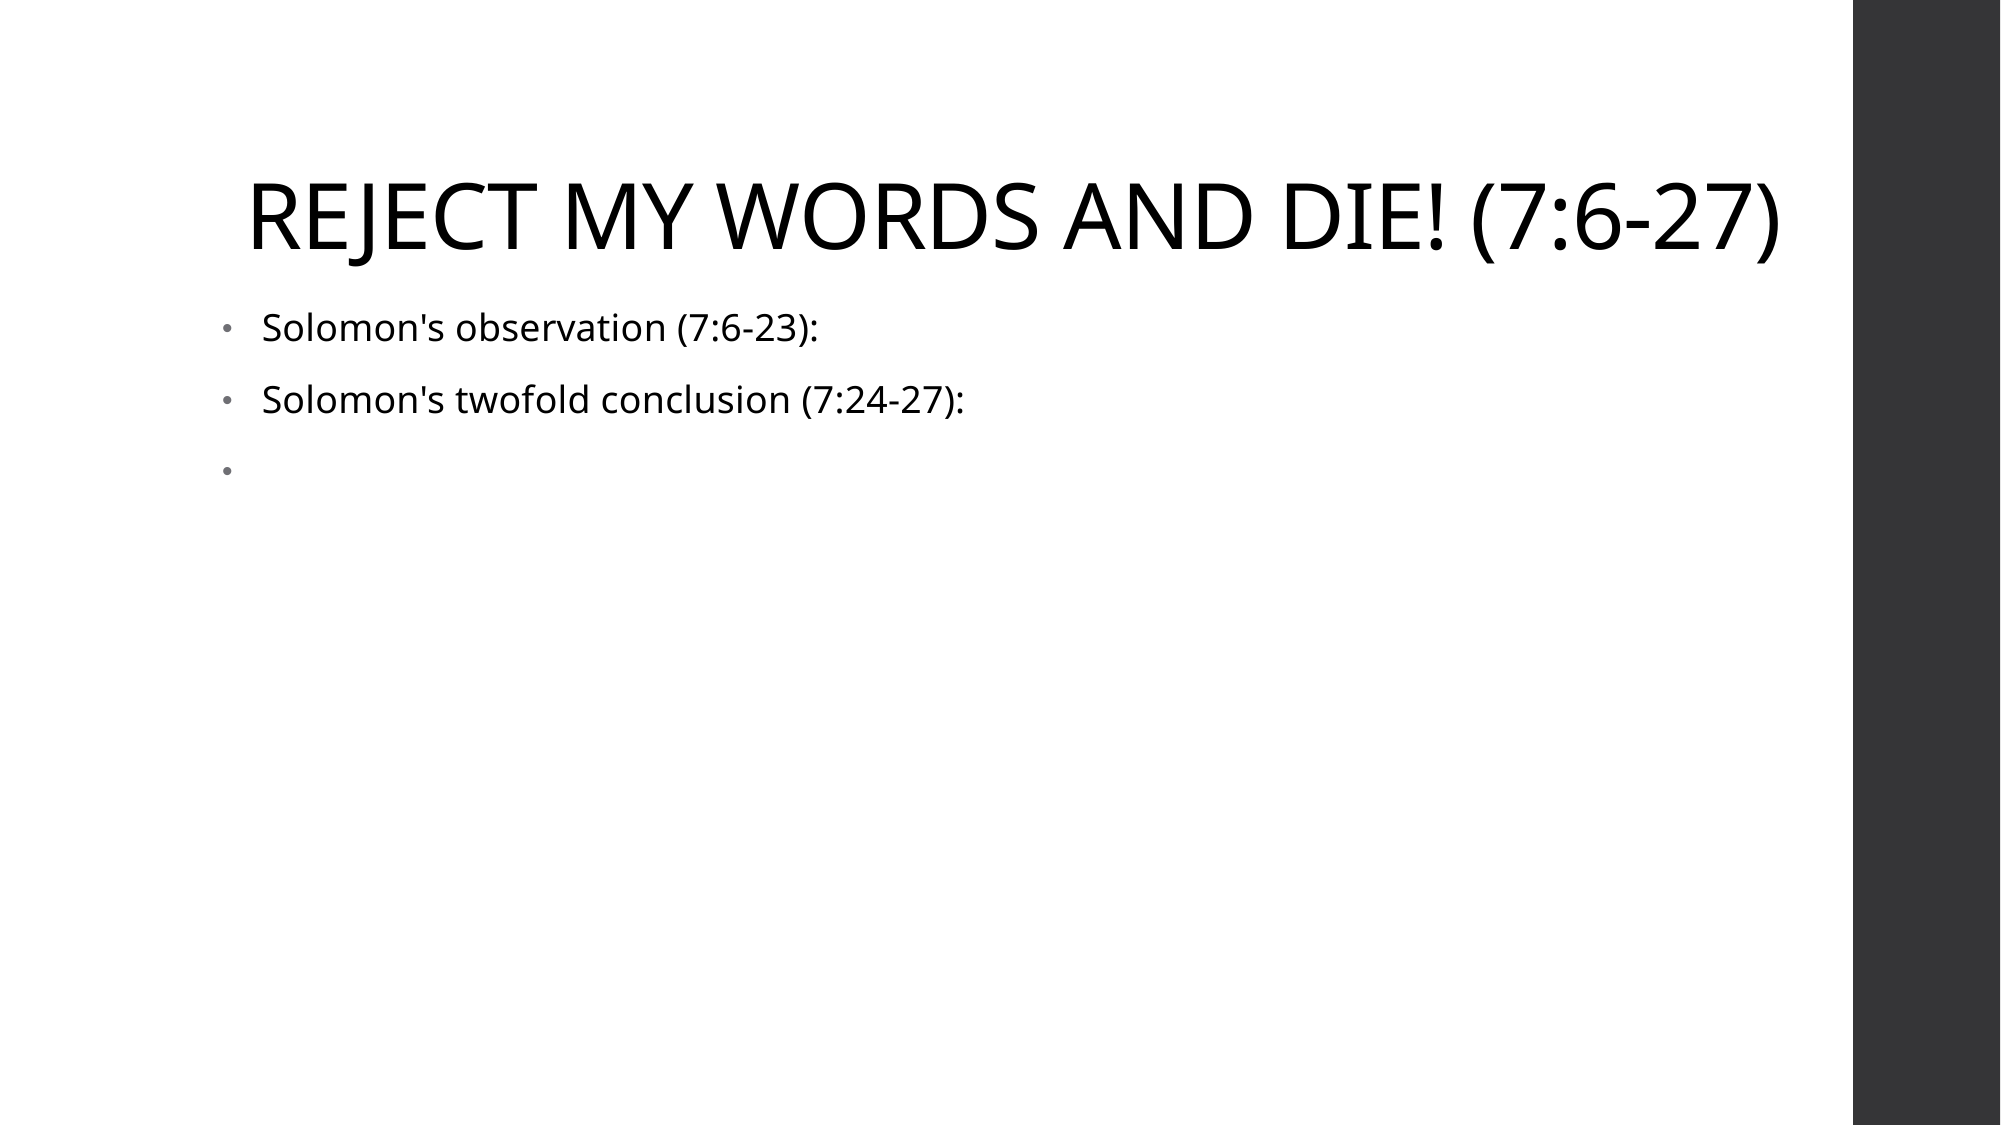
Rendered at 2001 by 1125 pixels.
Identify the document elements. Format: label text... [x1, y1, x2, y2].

title REJECT MY WORDS AND DIE! (7:6-27) [206, 60, 1797, 278]
list Solomon's observation (7:6-23): Solomon's twofold conclusion (7:24-27): [206, 299, 1617, 1014]
